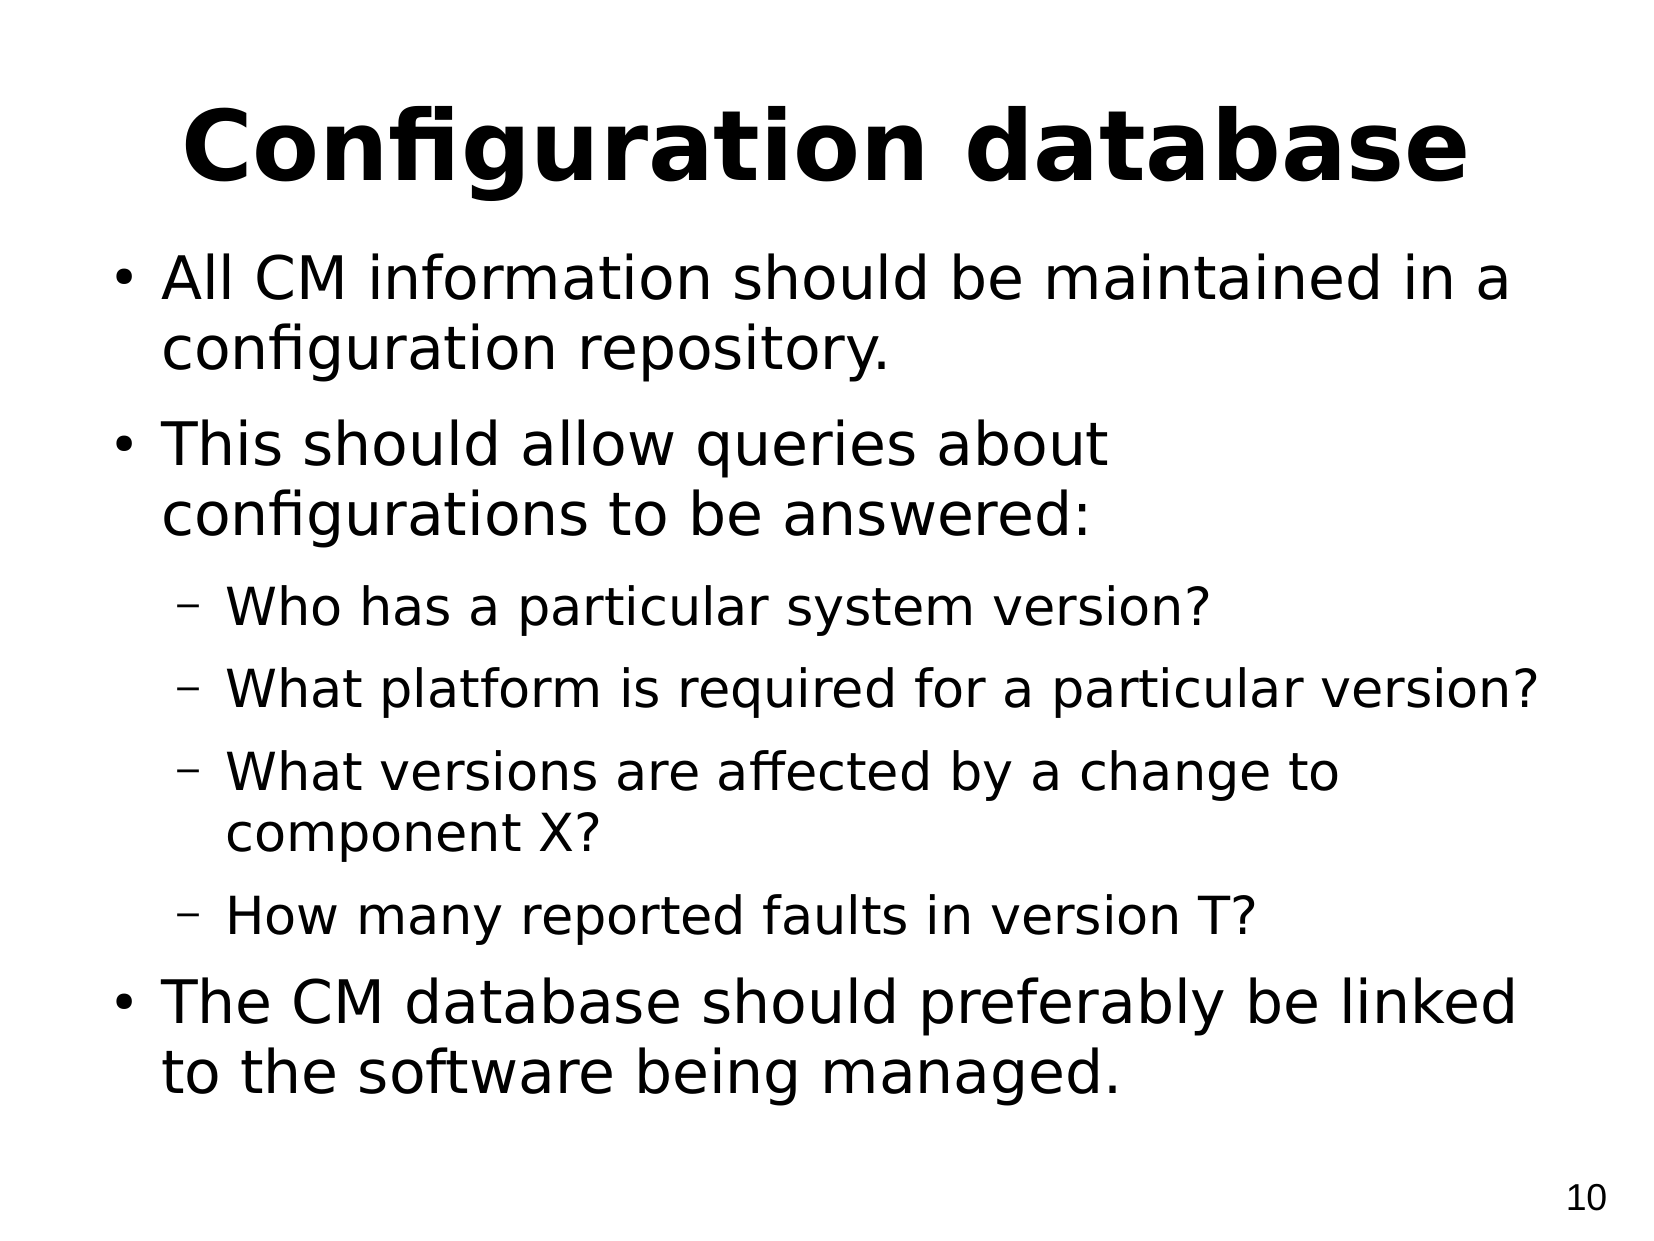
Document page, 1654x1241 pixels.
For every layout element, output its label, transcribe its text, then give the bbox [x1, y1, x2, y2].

list All CM information should be maintained in a configuration repository. This should allow queries about configurations to be answered: Who has a particular system version? What platform is required for a particular version? What versions are affected by a change to component X? How many reported faults in version T? The CM database should preferably be linked to the software being managed. [82, 236, 1571, 1205]
title Configuration database [82, 61, 1571, 207]
